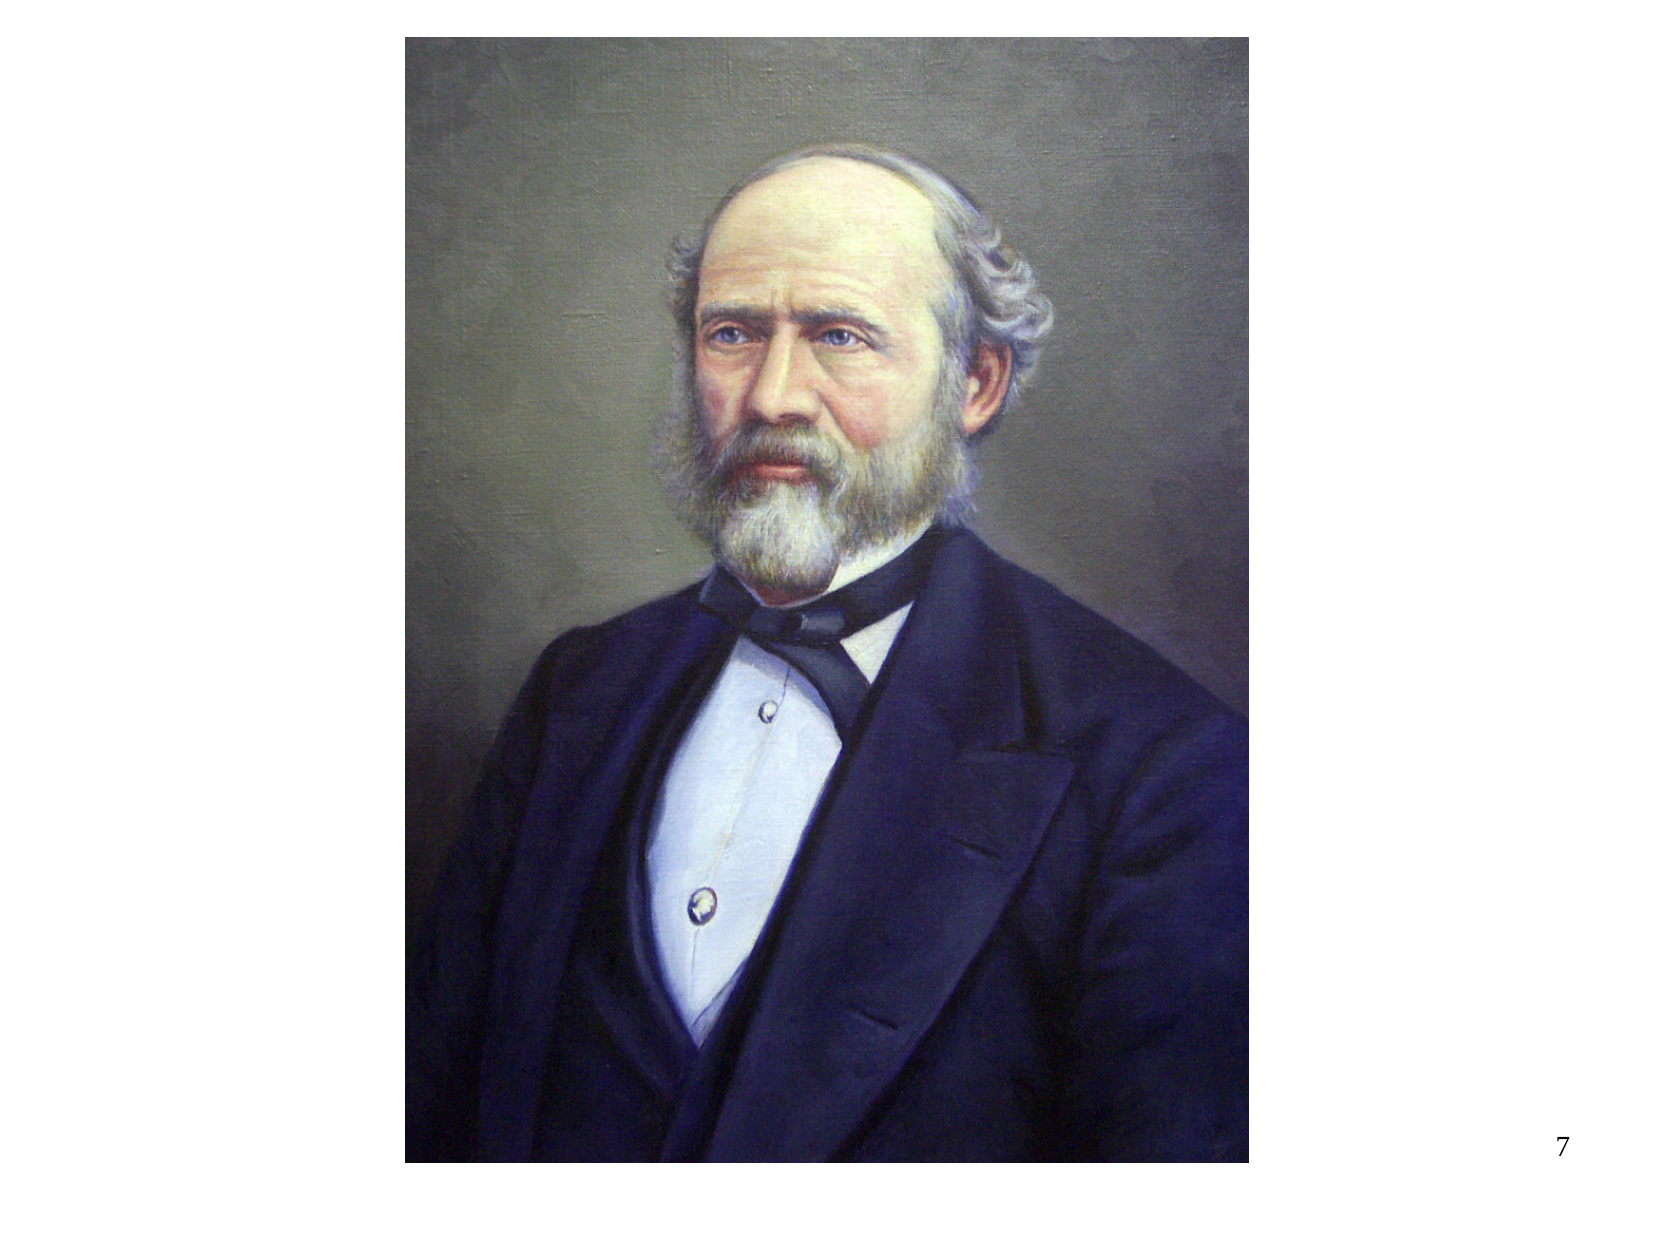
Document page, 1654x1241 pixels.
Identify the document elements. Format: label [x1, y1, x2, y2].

picture [405, 37, 1249, 1163]
